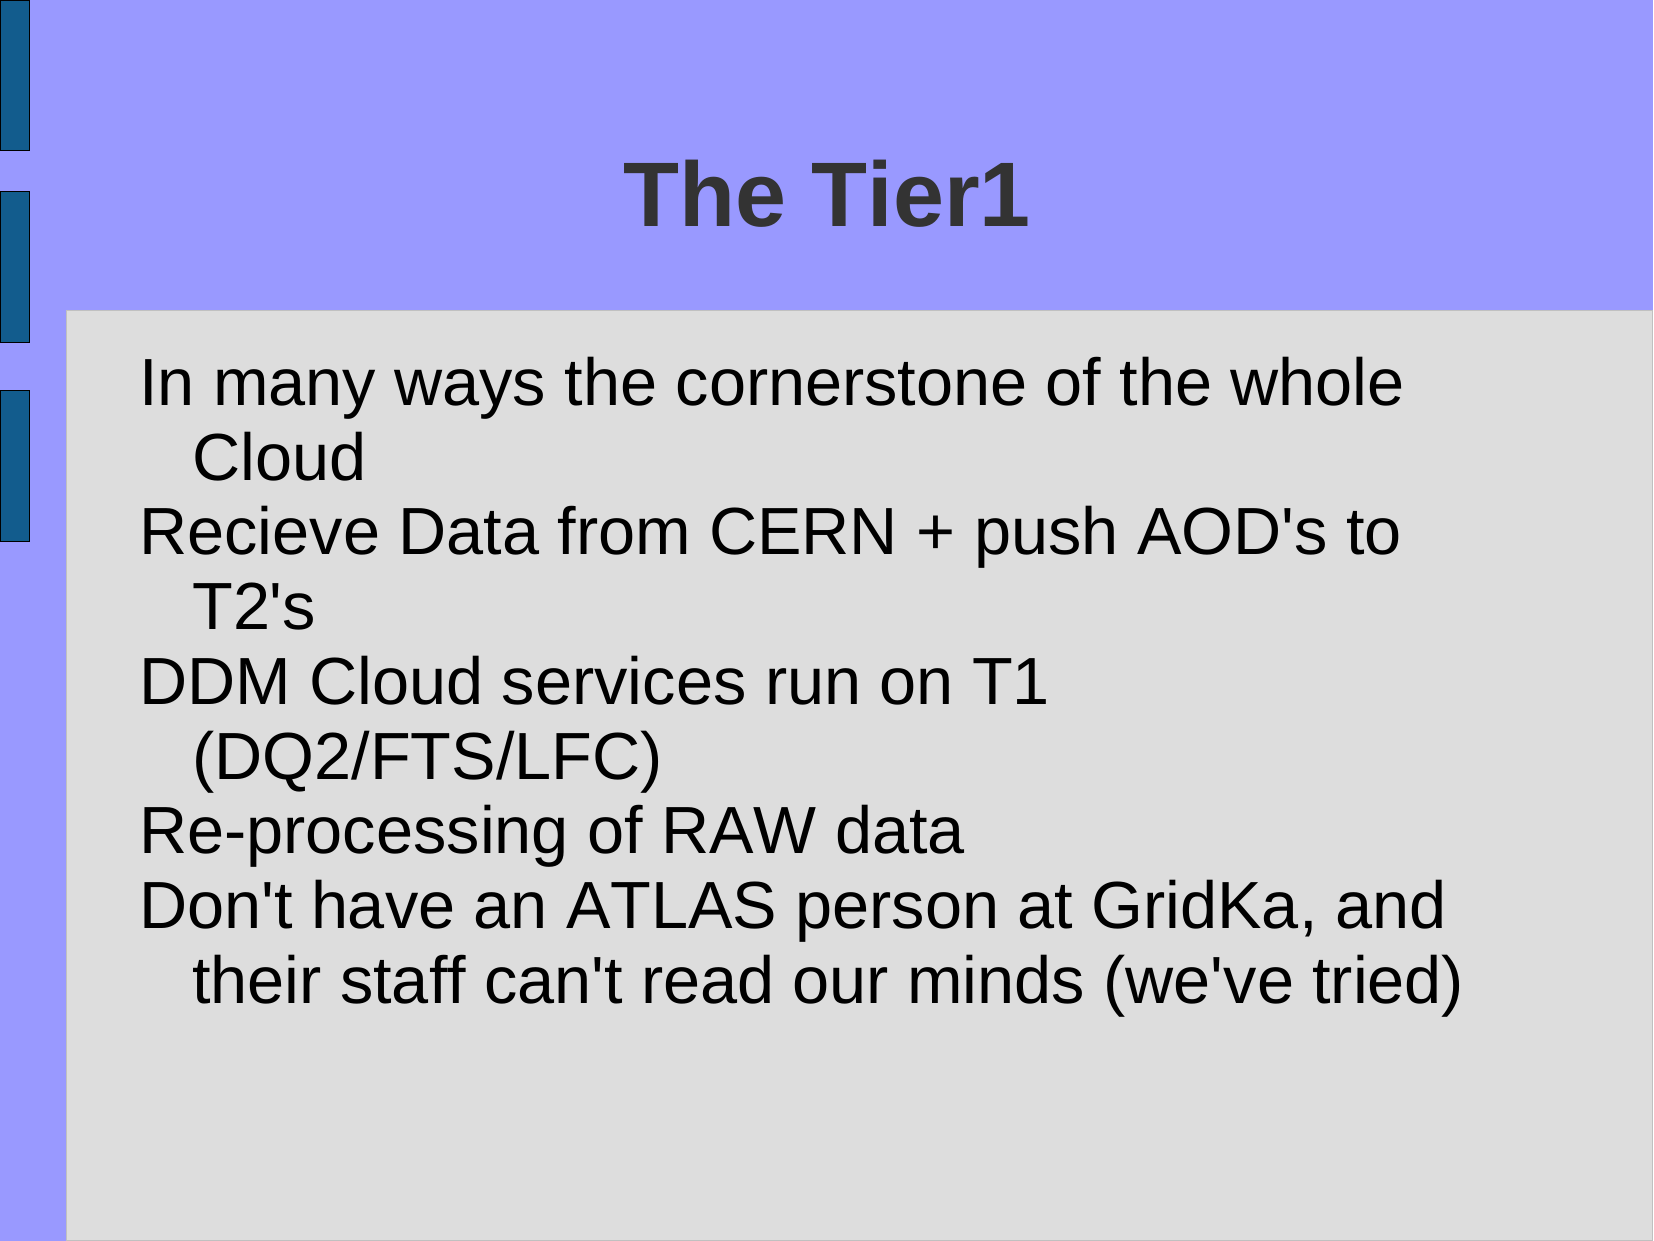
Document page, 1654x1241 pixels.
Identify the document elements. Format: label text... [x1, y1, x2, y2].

list In many ways the cornerstone of the whole Cloud Recieve Data from CERN + push AOD's to T2's DDM Cloud services run on T1 (DQ2/FTS/LFC) Re-processing of RAW data Don't have an ATLAS person at GridKa, and their staff can't read our minds (we've tried) [121, 344, 1534, 1127]
title The Tier1 [121, 91, 1534, 299]
